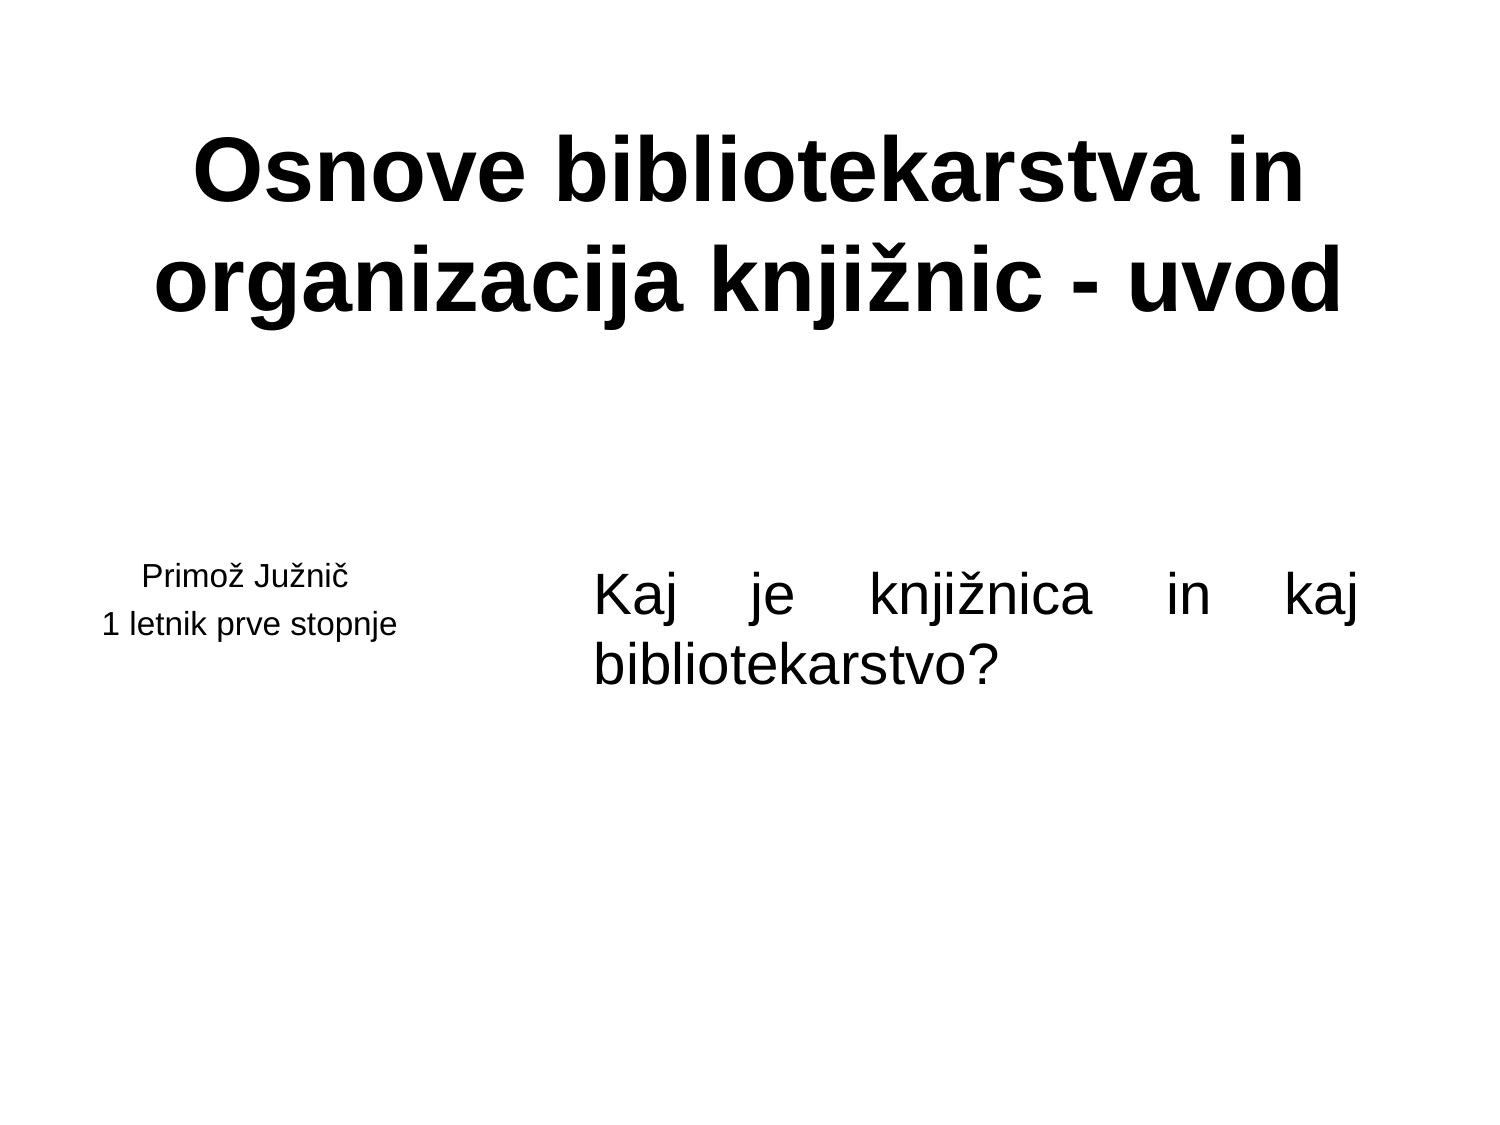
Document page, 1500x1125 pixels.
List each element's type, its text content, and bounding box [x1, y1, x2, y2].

subtitle Kaj je knjižnica in kaj bibliotekarstvo? [578, 449, 1375, 976]
text_box Primož Južnič 1 letnik prve stopnje [37, 450, 463, 1051]
title Osnove bibliotekarstva in organizacija knjižnic - uvod [112, 102, 1388, 338]
